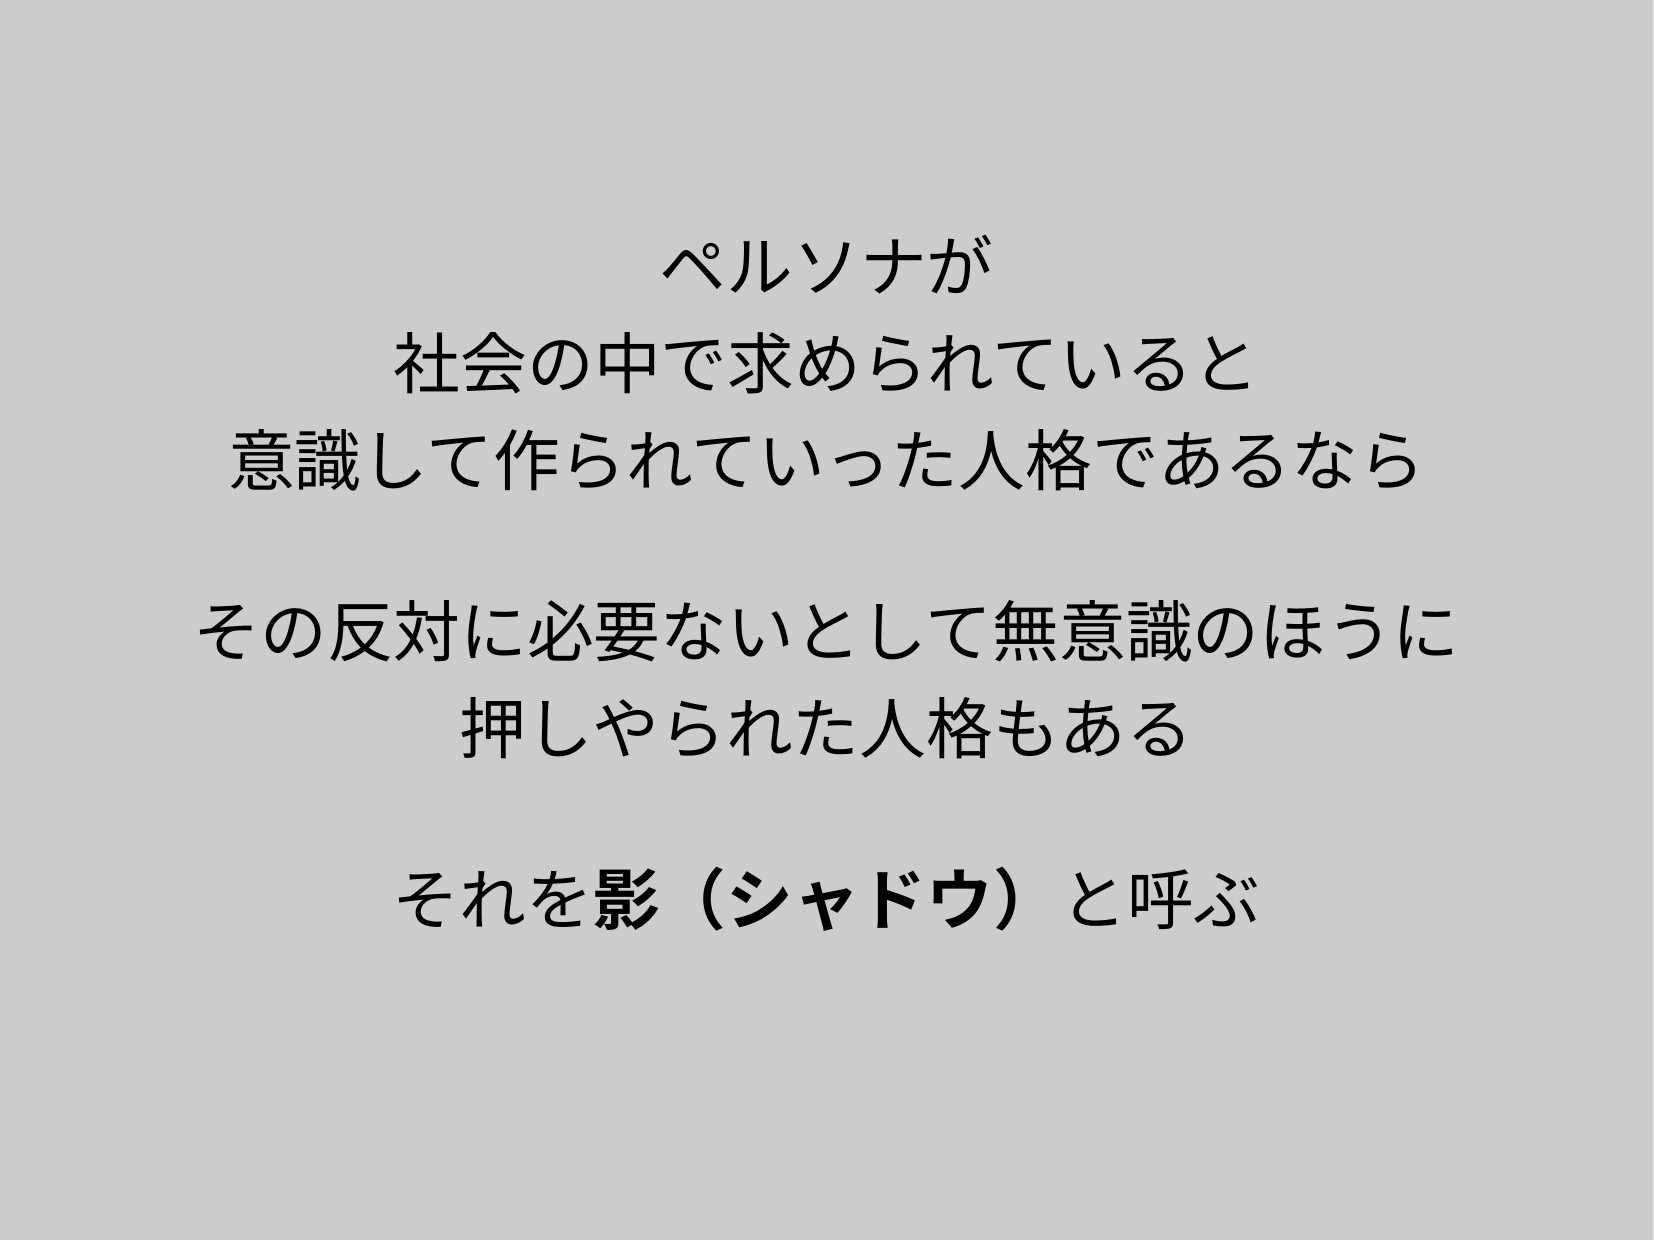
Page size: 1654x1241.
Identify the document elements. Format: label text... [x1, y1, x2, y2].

subtitle ペルソナが 社会の中で求められていると 意識して作られていった人格であるなら その反対に必要ないとして無意識のほうに 押しやられた人格もある それを影（シャドウ）と呼ぶ [82, 56, 1571, 1102]
